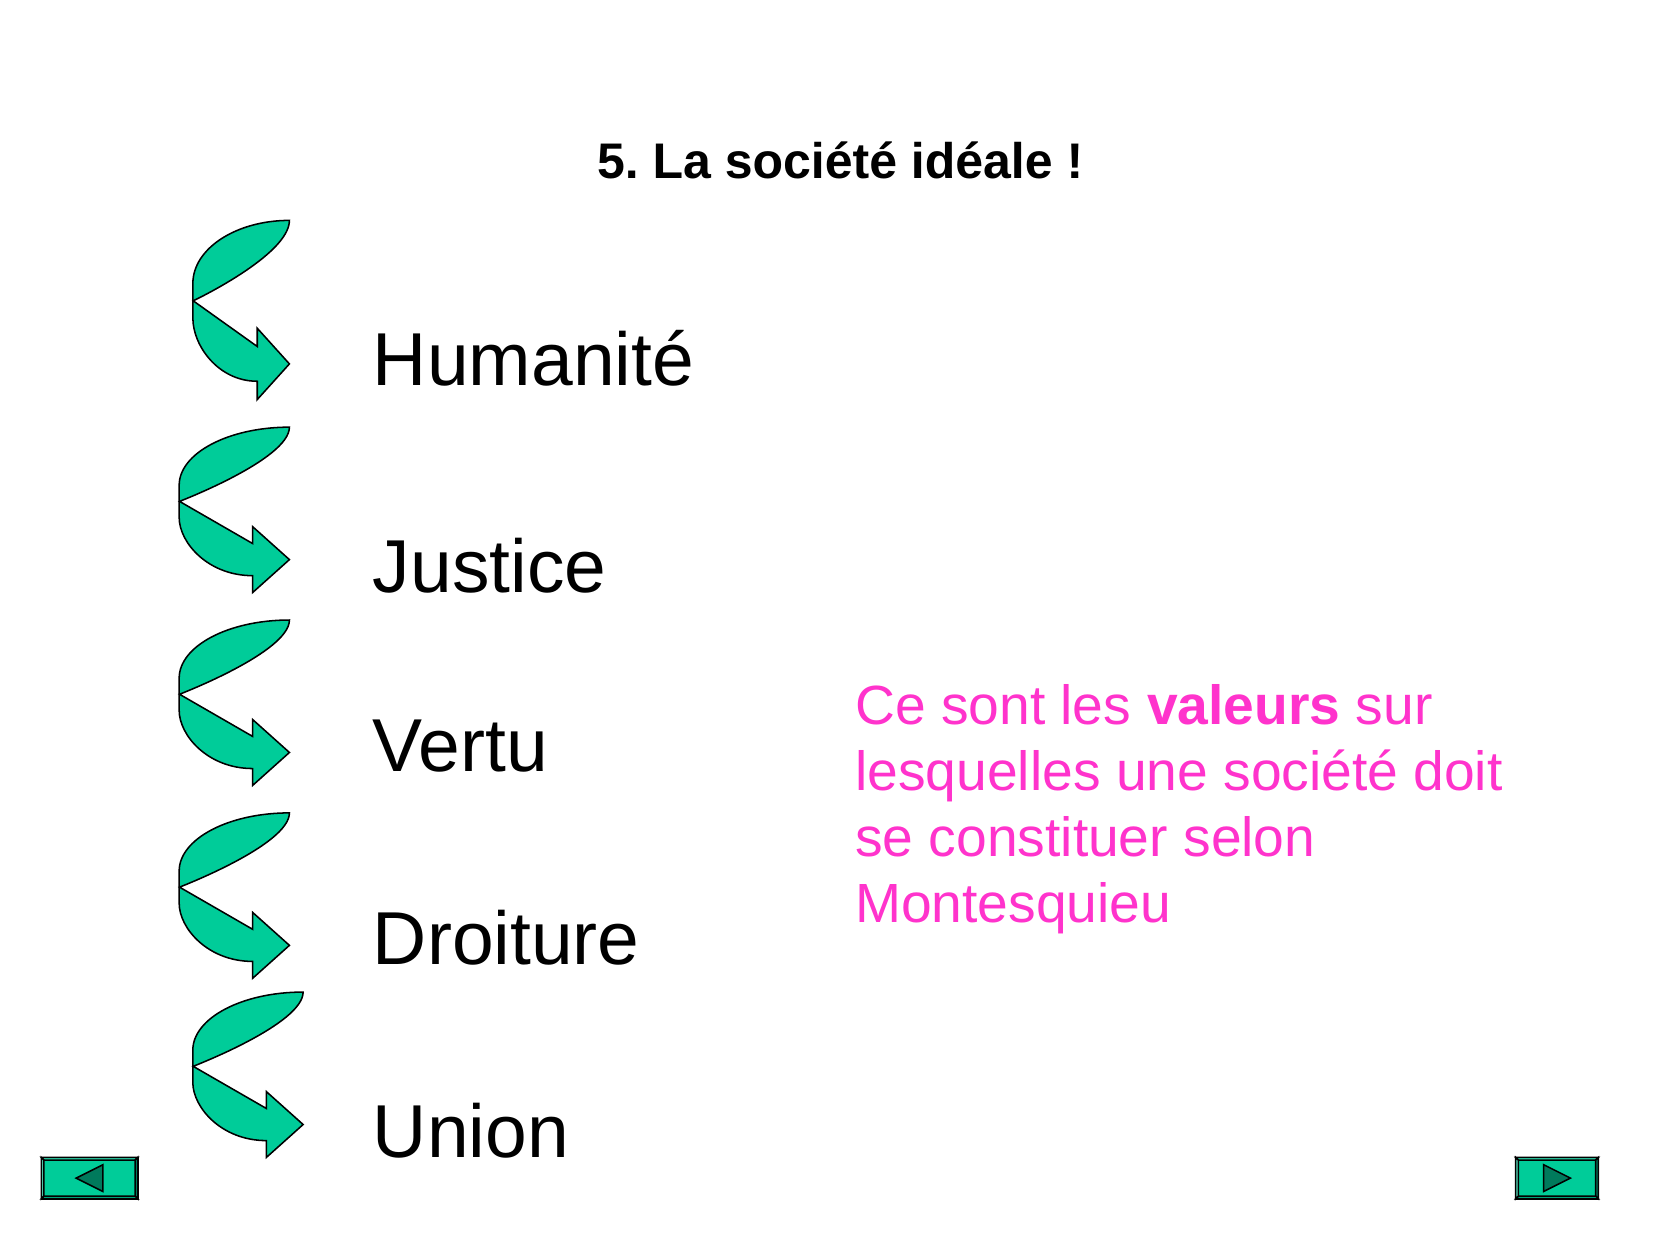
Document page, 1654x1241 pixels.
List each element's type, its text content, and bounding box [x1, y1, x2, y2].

text_box Vertu [358, 688, 745, 795]
title 5. La société idéale ! [137, 55, 1544, 262]
text_box Ce sont les valeurs sur lesquelles une société doit se constituer selon Montesquieu [840, 661, 1571, 942]
text_box Union [358, 1074, 689, 1181]
text_box Justice [358, 509, 758, 616]
text_box Droiture [358, 881, 676, 988]
text_box Humanité [358, 303, 758, 409]
